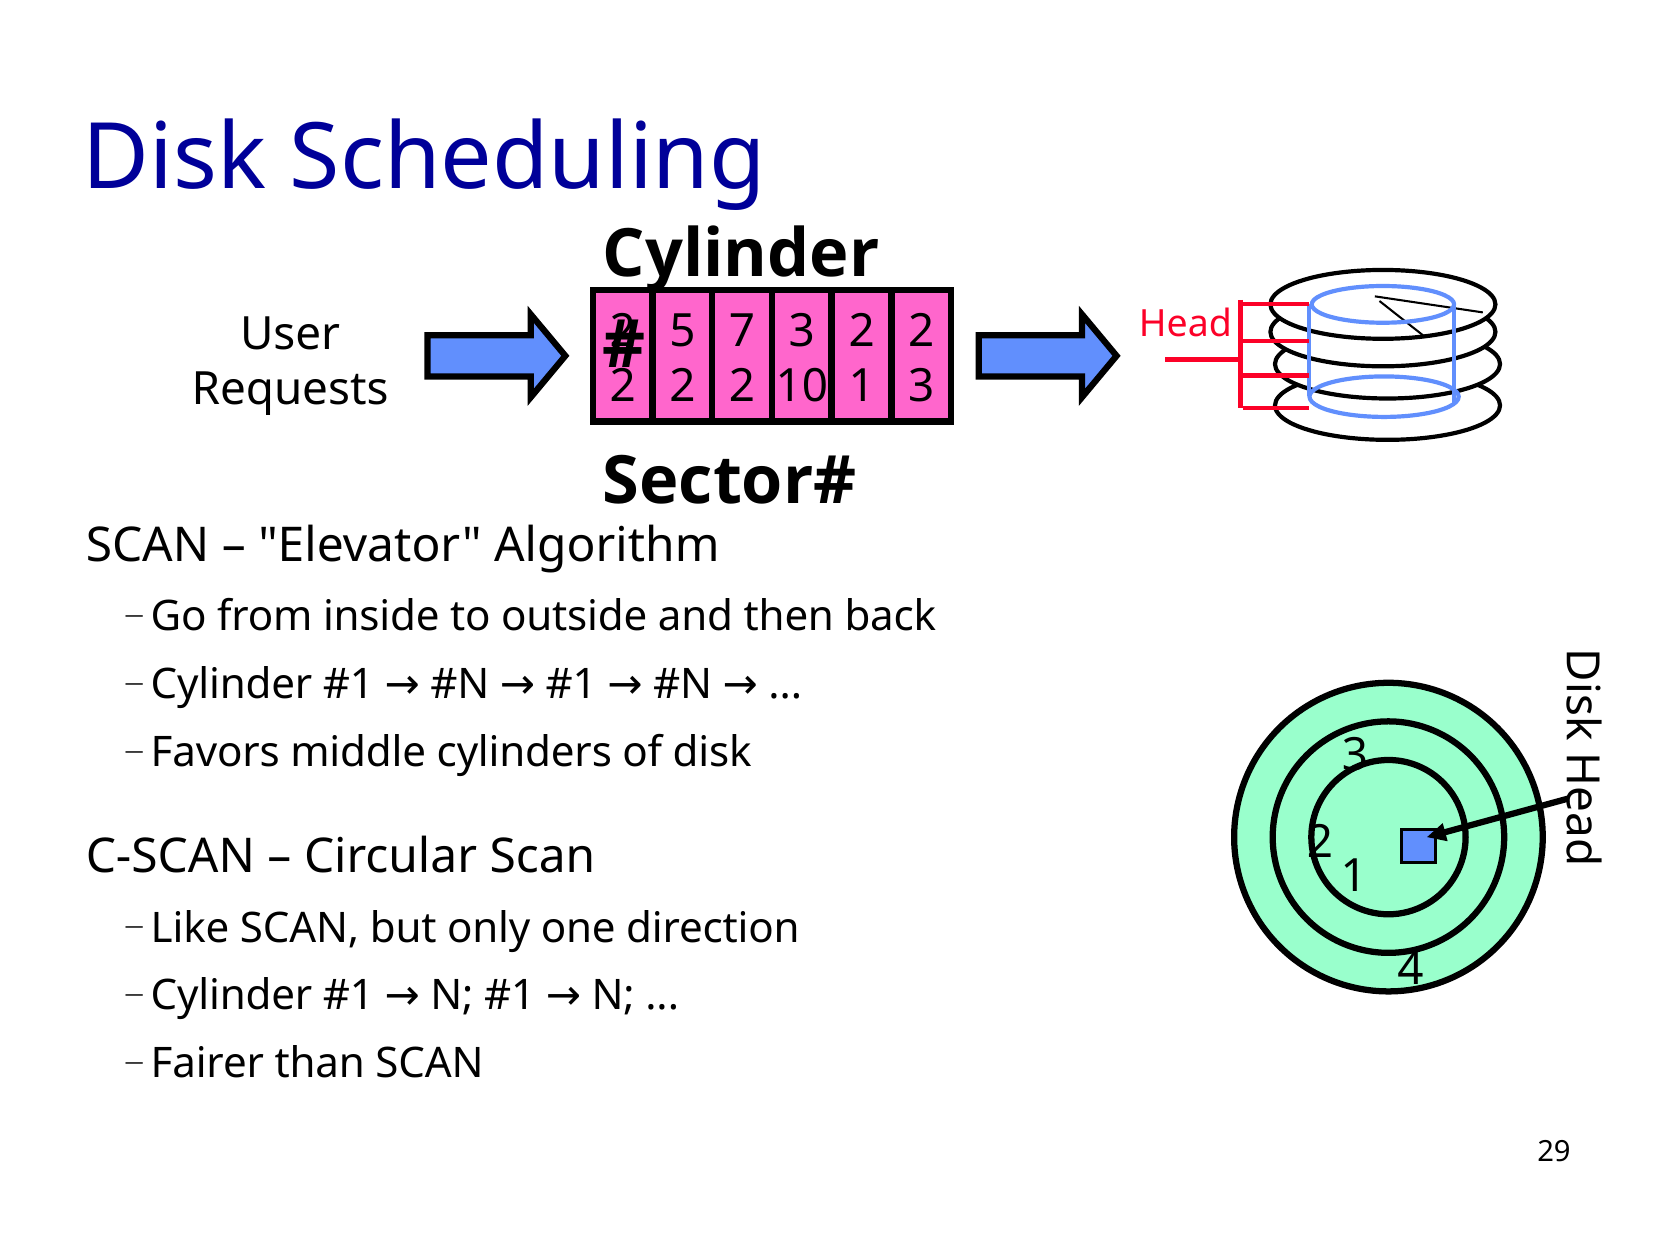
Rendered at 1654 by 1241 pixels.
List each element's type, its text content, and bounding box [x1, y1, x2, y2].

text_box [1234, 682, 1543, 992]
list SCAN – "Elevator" Algorithm Go from inside to outside and then back Cylinder #1 → #N → #1 → #N → ... Favors middle cylinders of disk C-SCAN – Circular Scan Like SCAN, but only one direction Cylinder #1 → N; #1 → N; ... Fairer than SCAN [60, 510, 1571, 1096]
title Disk Scheduling [82, 49, 1571, 257]
text_box 1 [1325, 837, 1457, 908]
text_box [1270, 306, 1307, 339]
text_box Cylinder# [585, 195, 931, 364]
text_box [978, 314, 1117, 398]
text_box User Requests [139, 296, 441, 421]
text_box 4 [1382, 931, 1514, 1001]
text_box Disk Head [1550, 634, 1621, 957]
text_box [1275, 343, 1307, 373]
text_box 2 [1292, 803, 1423, 874]
text_box 5 2 [653, 364, 713, 421]
text_box 7 2 [713, 364, 772, 421]
text_box 3 10 [772, 364, 832, 421]
text_box [441, 314, 566, 398]
text_box 2 1 [832, 364, 892, 421]
text_box Head [1128, 301, 1238, 348]
text_box 2 3 [892, 290, 952, 422]
text_box 2 2 [592, 364, 653, 421]
text_box [1315, 289, 1451, 320]
text_box [1312, 379, 1452, 414]
text_box Sector# [585, 421, 931, 590]
text_box [1270, 269, 1501, 440]
text_box 3 [1327, 717, 1458, 787]
text_box [1311, 310, 1452, 388]
